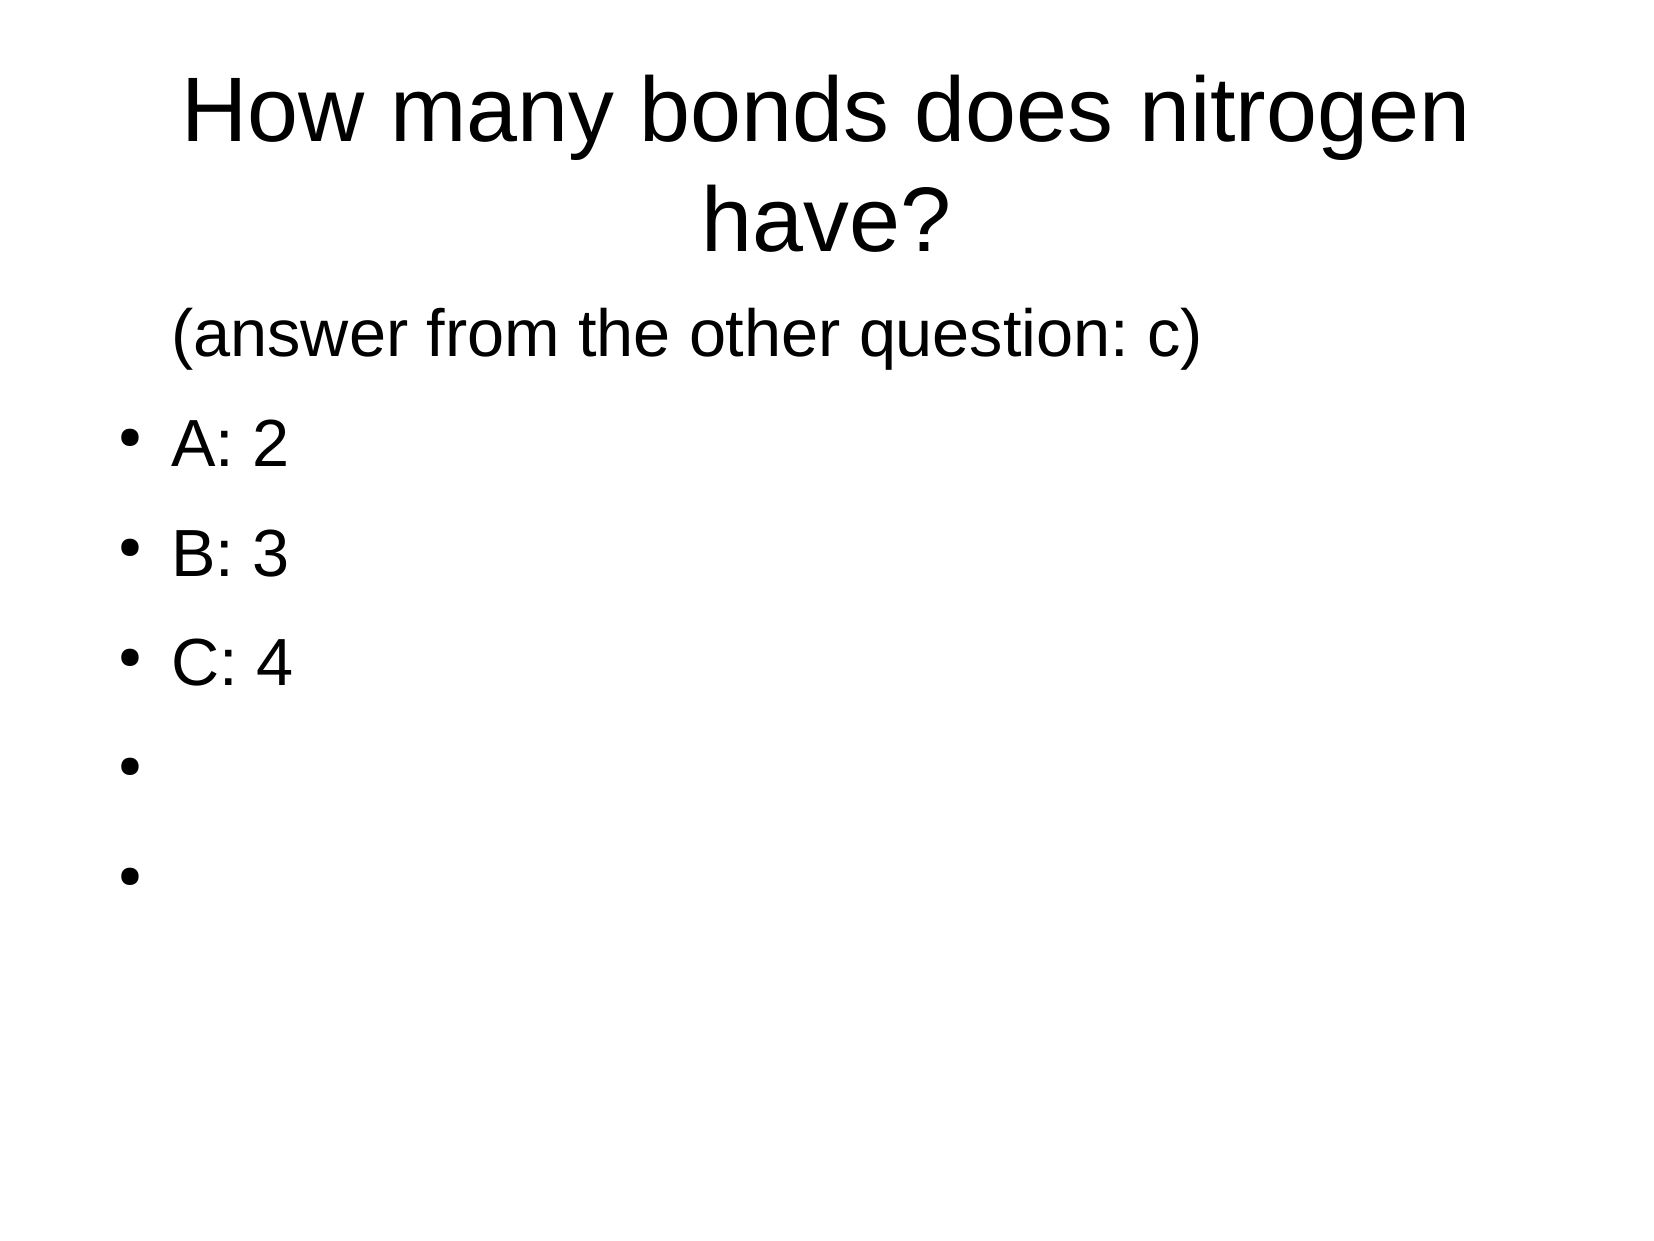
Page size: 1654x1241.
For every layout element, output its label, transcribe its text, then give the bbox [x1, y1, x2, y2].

title How many bonds does nitrogen have? [82, 49, 1571, 257]
list (answer from the other question: c) A: 2 B: 3 C: 4 [82, 290, 1571, 1109]
